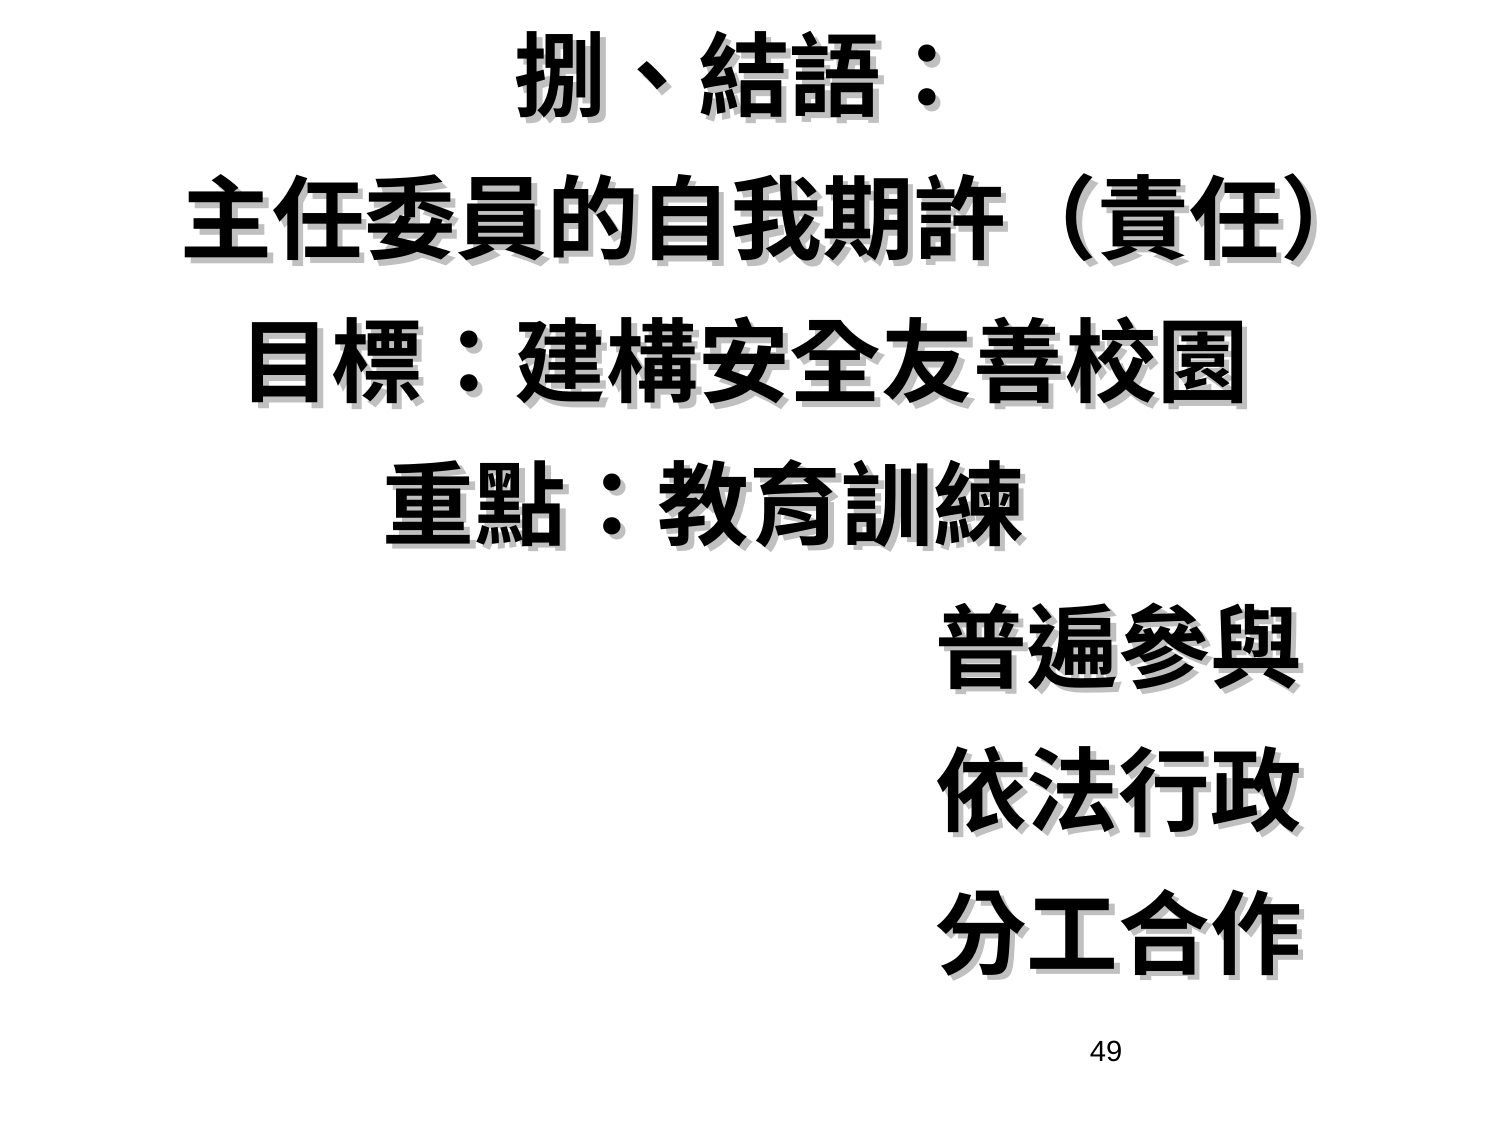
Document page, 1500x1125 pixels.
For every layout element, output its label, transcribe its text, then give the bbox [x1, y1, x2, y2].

text_box [1074, 1024, 1426, 1103]
text_box 捌、結語： 主任委員的自我期許（責任） 目標：建構安全友善校園 重點：教育訓練 普遍參與 依法行政 分工合作 [104, 0, 1392, 1125]
